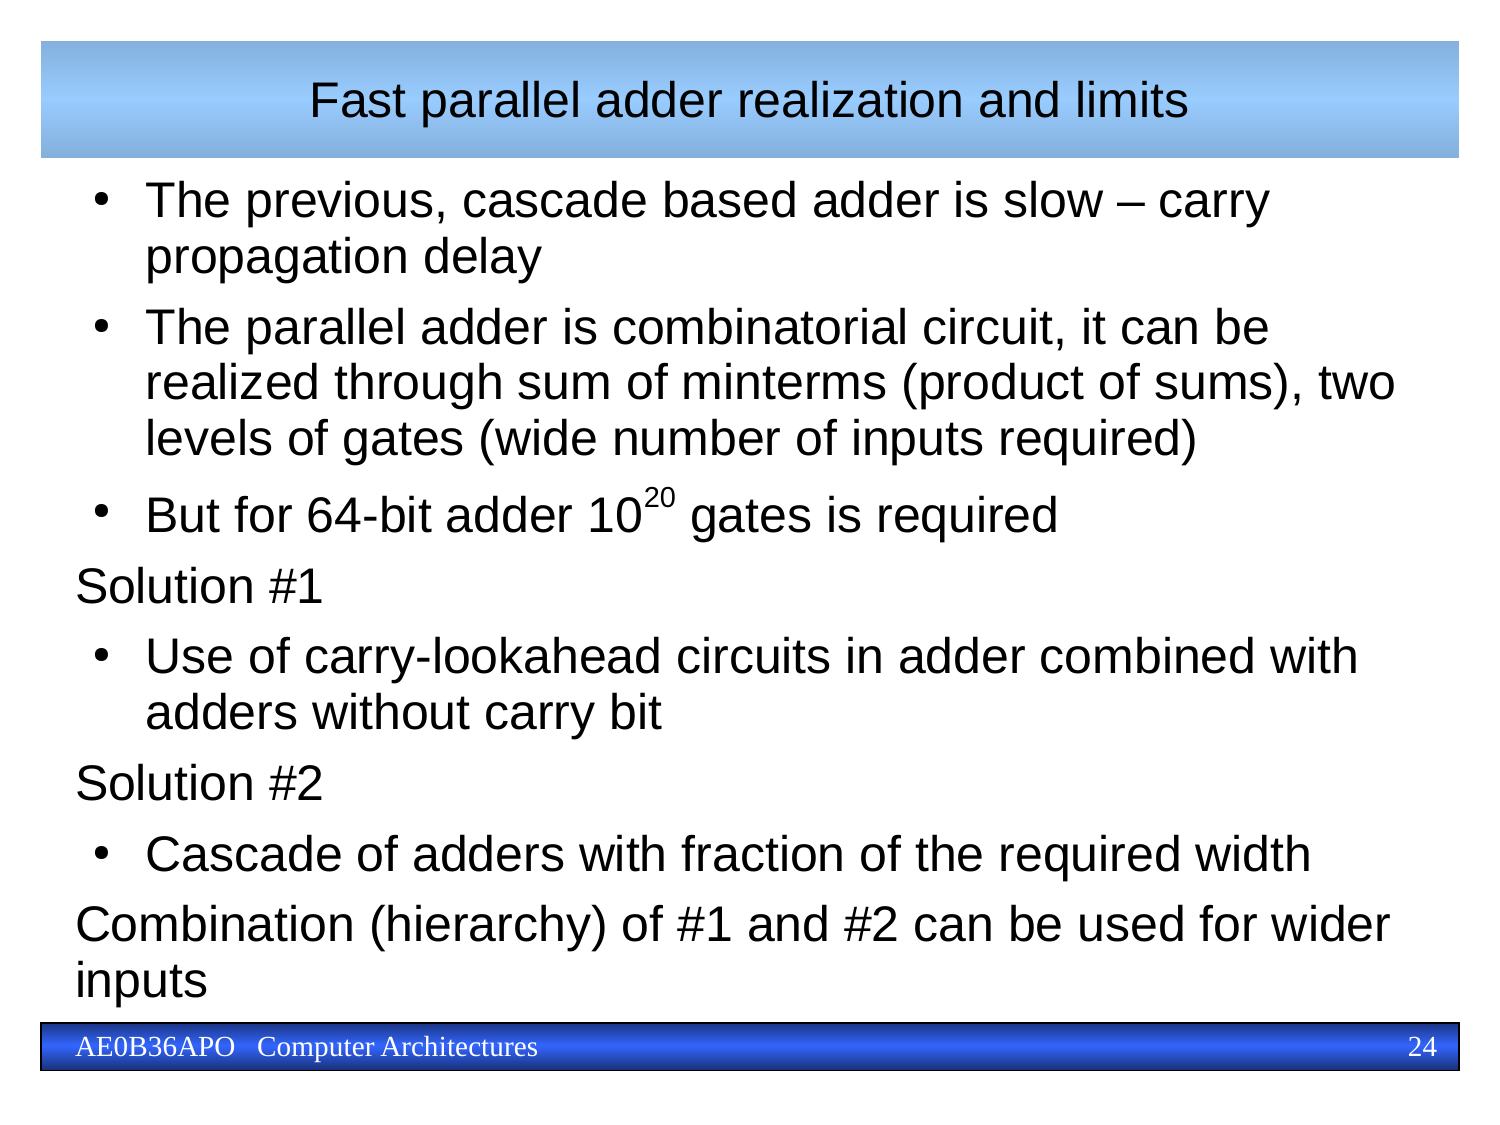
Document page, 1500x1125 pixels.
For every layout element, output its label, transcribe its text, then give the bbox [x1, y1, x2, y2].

title Fast parallel adder realization and limits [41, 41, 1459, 158]
list The previous, cascade based adder is slow – carry propagation delay The parallel adder is combinatorial circuit, it can be realized through sum of minterms (product of sums), two levels of gates (wide number of inputs required) But for 64-bit adder 1020 gates is required Solution #1 Use of carry-lookahead circuits in adder combined with adders without carry bit Solution #2 Cascade of adders with fraction of the required width Combination (hierarchy) of #1 and #2 can be used for wider inputs [75, 172, 1426, 1013]
